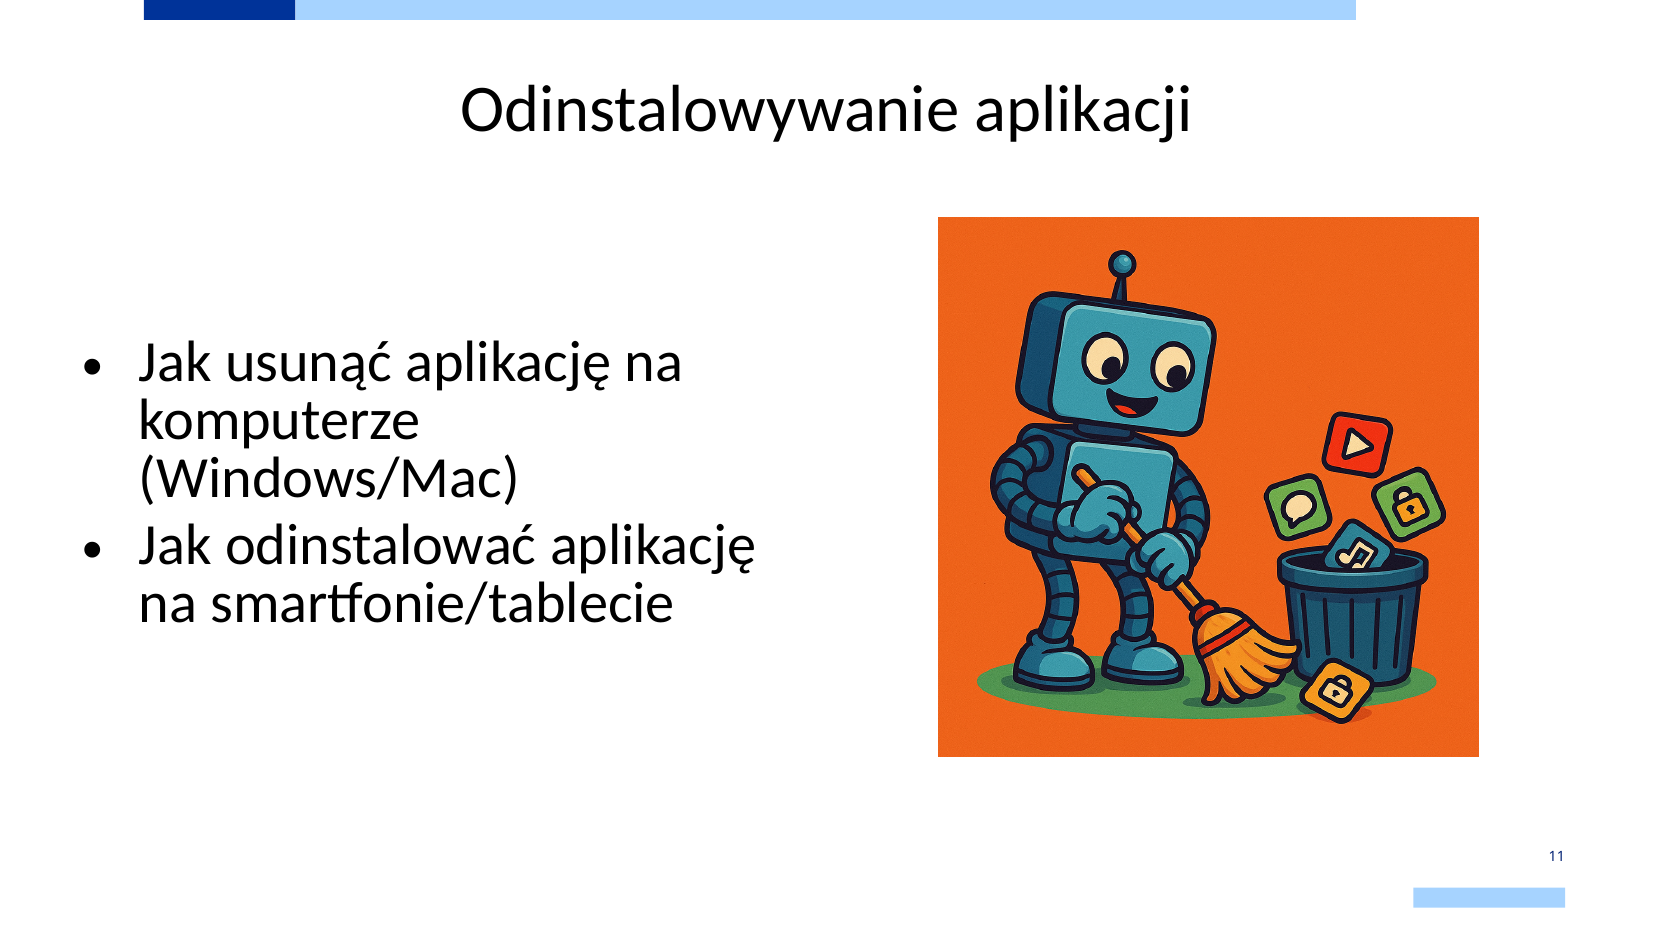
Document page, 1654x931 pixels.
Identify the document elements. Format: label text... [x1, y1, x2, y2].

title Odinstalowywanie aplikacji [82, 37, 1571, 193]
picture [938, 217, 1479, 758]
list Jak usunąć aplikację na komputerze (Windows/Mac) Jak odinstalować aplikację na smartfonie/tablecie [82, 217, 809, 758]
